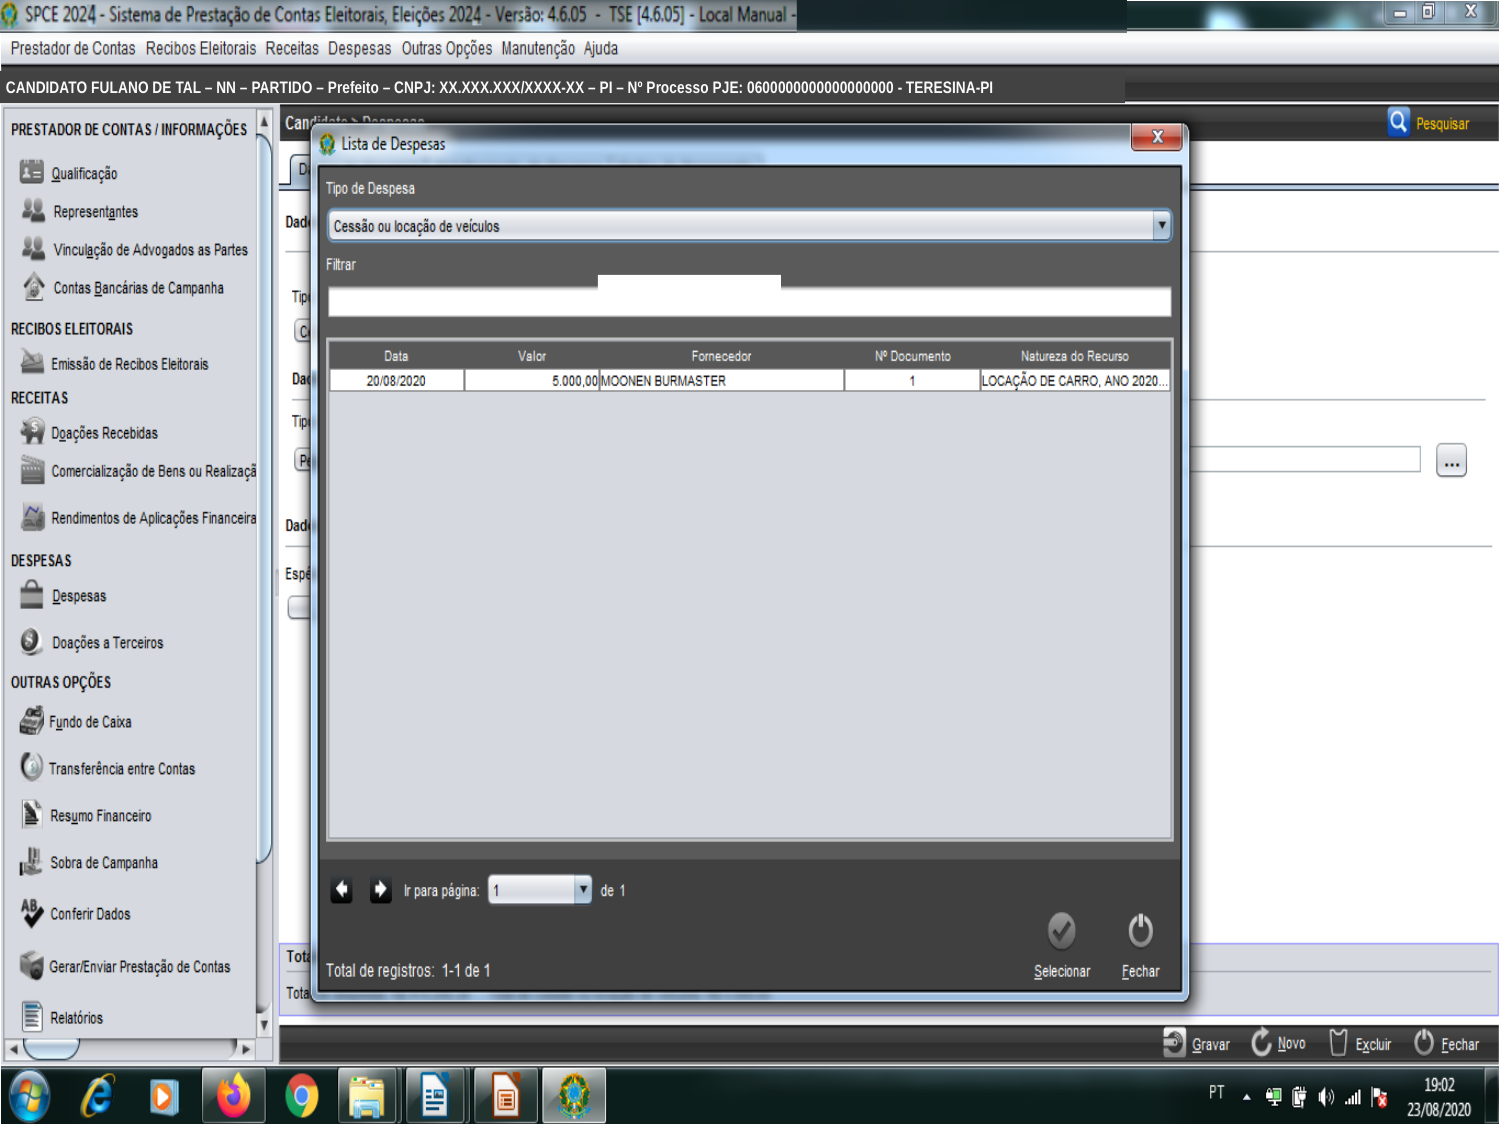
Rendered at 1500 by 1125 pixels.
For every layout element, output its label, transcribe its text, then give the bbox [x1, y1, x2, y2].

text_box CANDIDATO FULANO DE TAL – NN – PARTIDO – Prefeito – CNPJ: XX.XXX.XXX/XXXX-XX – PI – Nº Processo PJE: 0600000000000000000 - TERESINA-PI [0, 70, 1125, 104]
text_box [597, 274, 781, 292]
picture [0, 0, 1500, 1125]
